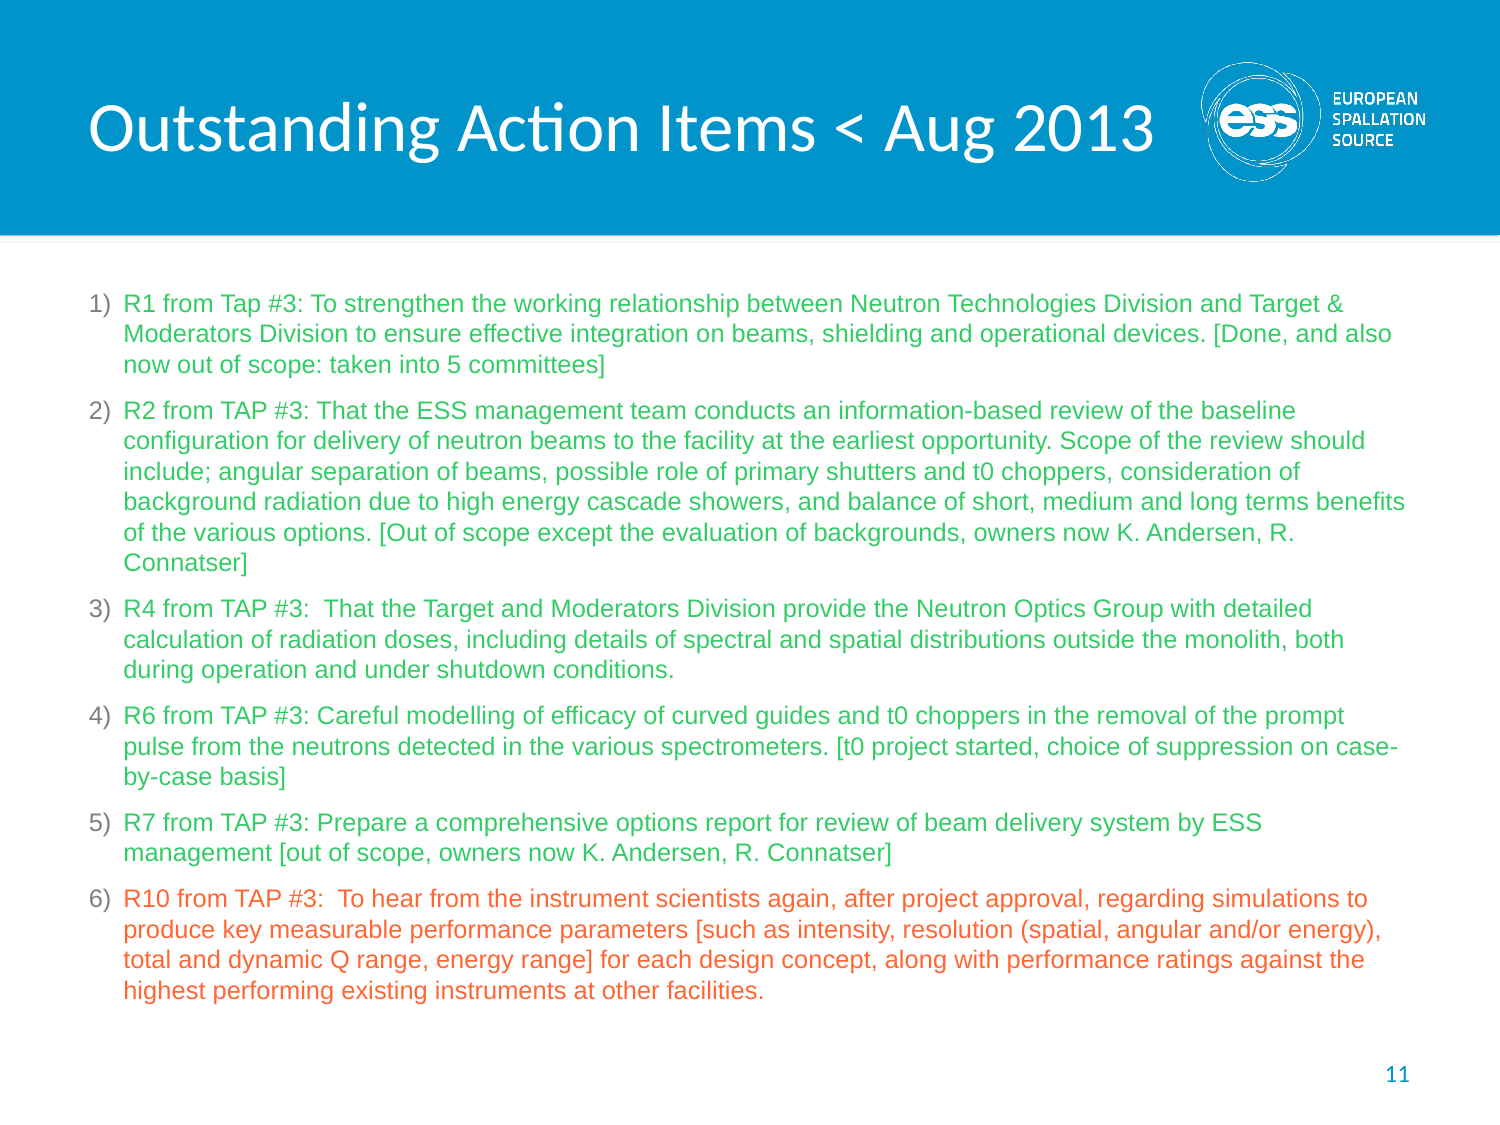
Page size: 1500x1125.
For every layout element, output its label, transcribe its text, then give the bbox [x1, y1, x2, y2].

list R1 from Tap #3: To strengthen the working relationship between Neutron Technologies Division and Target & Moderators Division to ensure effective integration on beams, shielding and operational devices. [Done, and also now out of scope: taken into 5 committees] R2 from TAP #3: That the ESS management team conducts an information-based review of the baseline configuration for delivery of neutron beams to the facility at the earliest opportunity. Scope of the review should include; angular separation of beams, possible role of primary shutters and t0 choppers, consideration of background radiation due to high energy cascade showers, and balance of short, medium and long terms benefits of the various options. [Out of scope except the evaluation of backgrounds, owners now K. Andersen, R. Connatser] R4 from TAP #3: That the Target and Moderators Division provide the Neutron Optics Group with detailed calculation of radiation doses, including details of spectral and spatial distributions outside the monolith, both during operation and under shutdown conditions. R6 from TAP #3: Careful modelling of efficacy of curved guides and t0 choppers in the removal of the prompt pulse from the neutrons detected in the various spectrometers. [t0 project started, choice of suppression on case-by-case basis] R7 from TAP #3: Prepare a comprehensive options report for review of beam delivery system by ESS management [out of scope, owners now K. Andersen, R. Connatser] R10 from TAP #3: To hear from the instrument scientists again, after project approval, regarding simulations to produce key measurable performance parameters [such as intensity, resolution (spatial, angular and/or energy), total and dynamic Q range, energy range] for each design concept, along with performance ratings against the highest performing existing instruments at other facilities. [75, 279, 1425, 1023]
title Outstanding Action Items < Aug 2013 [75, 73, 1425, 173]
slide_number <number> [1074, 1042, 1425, 1103]
